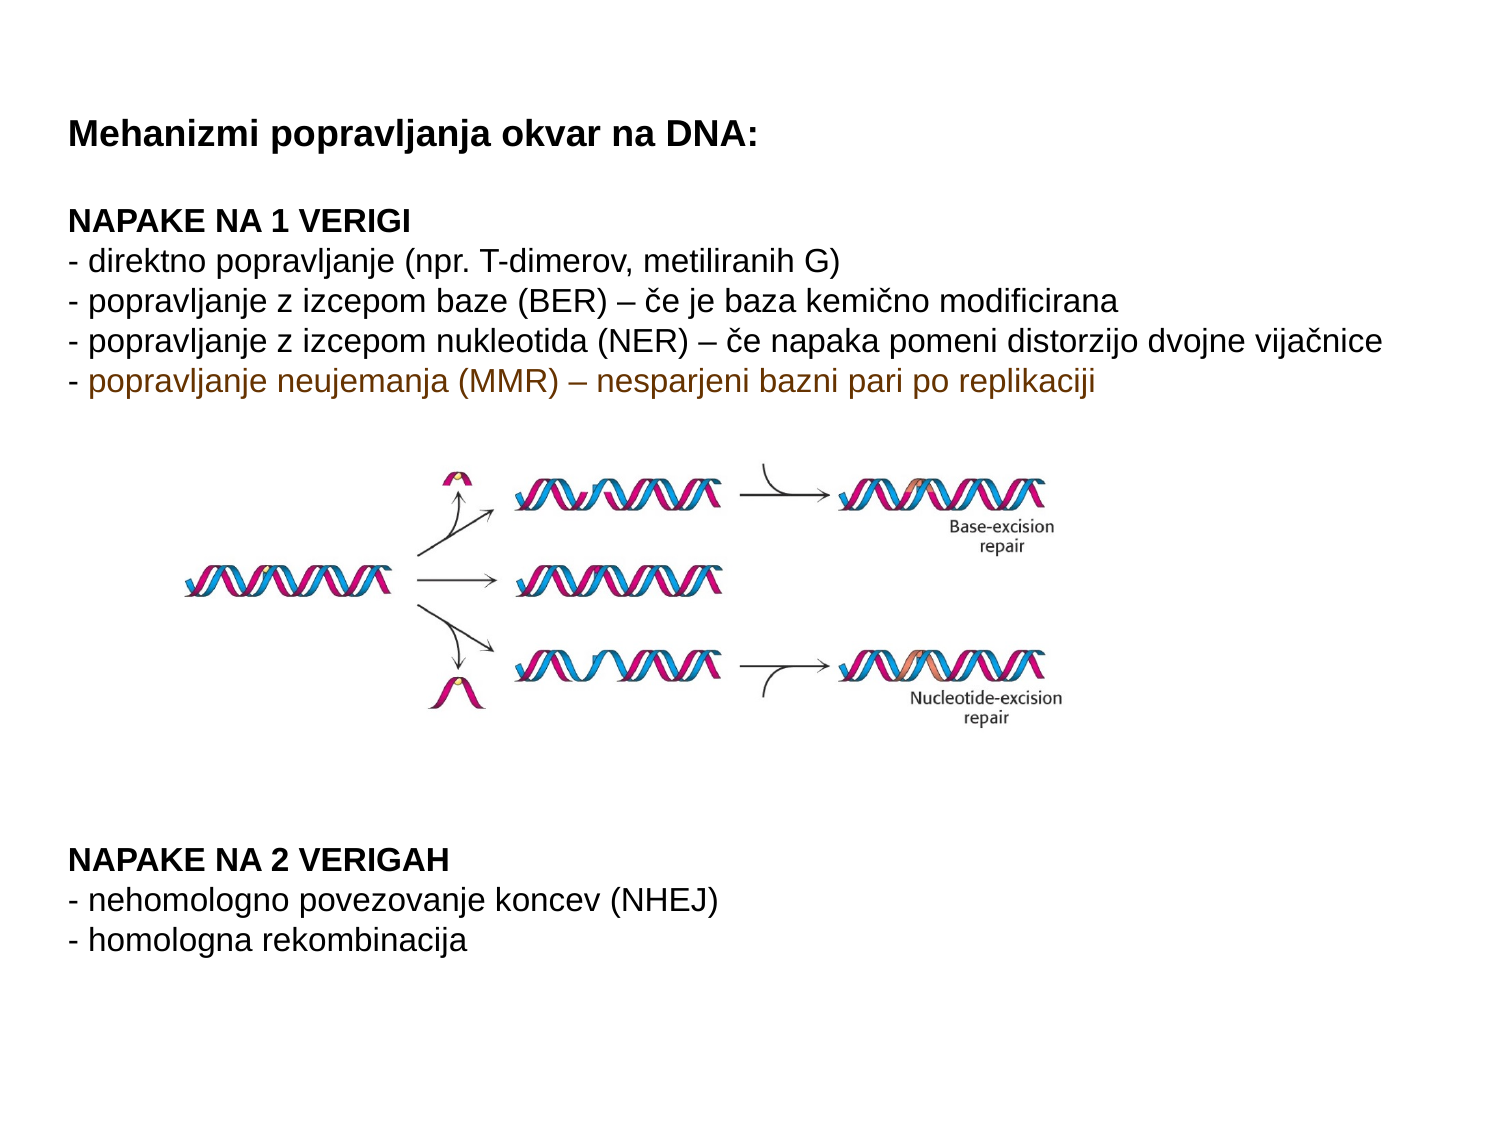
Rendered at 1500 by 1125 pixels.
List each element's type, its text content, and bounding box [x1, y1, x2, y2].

picture [174, 444, 1070, 739]
text_box Mehanizmi popravljanja okvar na DNA: NAPAKE NA 1 VERIGI - direktno popravljanje (npr. T-dimerov, metiliranih G) - popravljanje z izcepom baze (BER) – če je baza kemično modificirana - popravljanje z izcepom nukleotida (NER) – če napaka pomeni distorzijo dvojne vijačnice - popravljanje neujemanja (MMR) – nesparjeni bazni pari po replikaciji NAPAKE NA 2 VERIGAH - nehomologno povezovanje koncev (NHEJ) - homologna rekombinacija [53, 101, 1447, 966]
